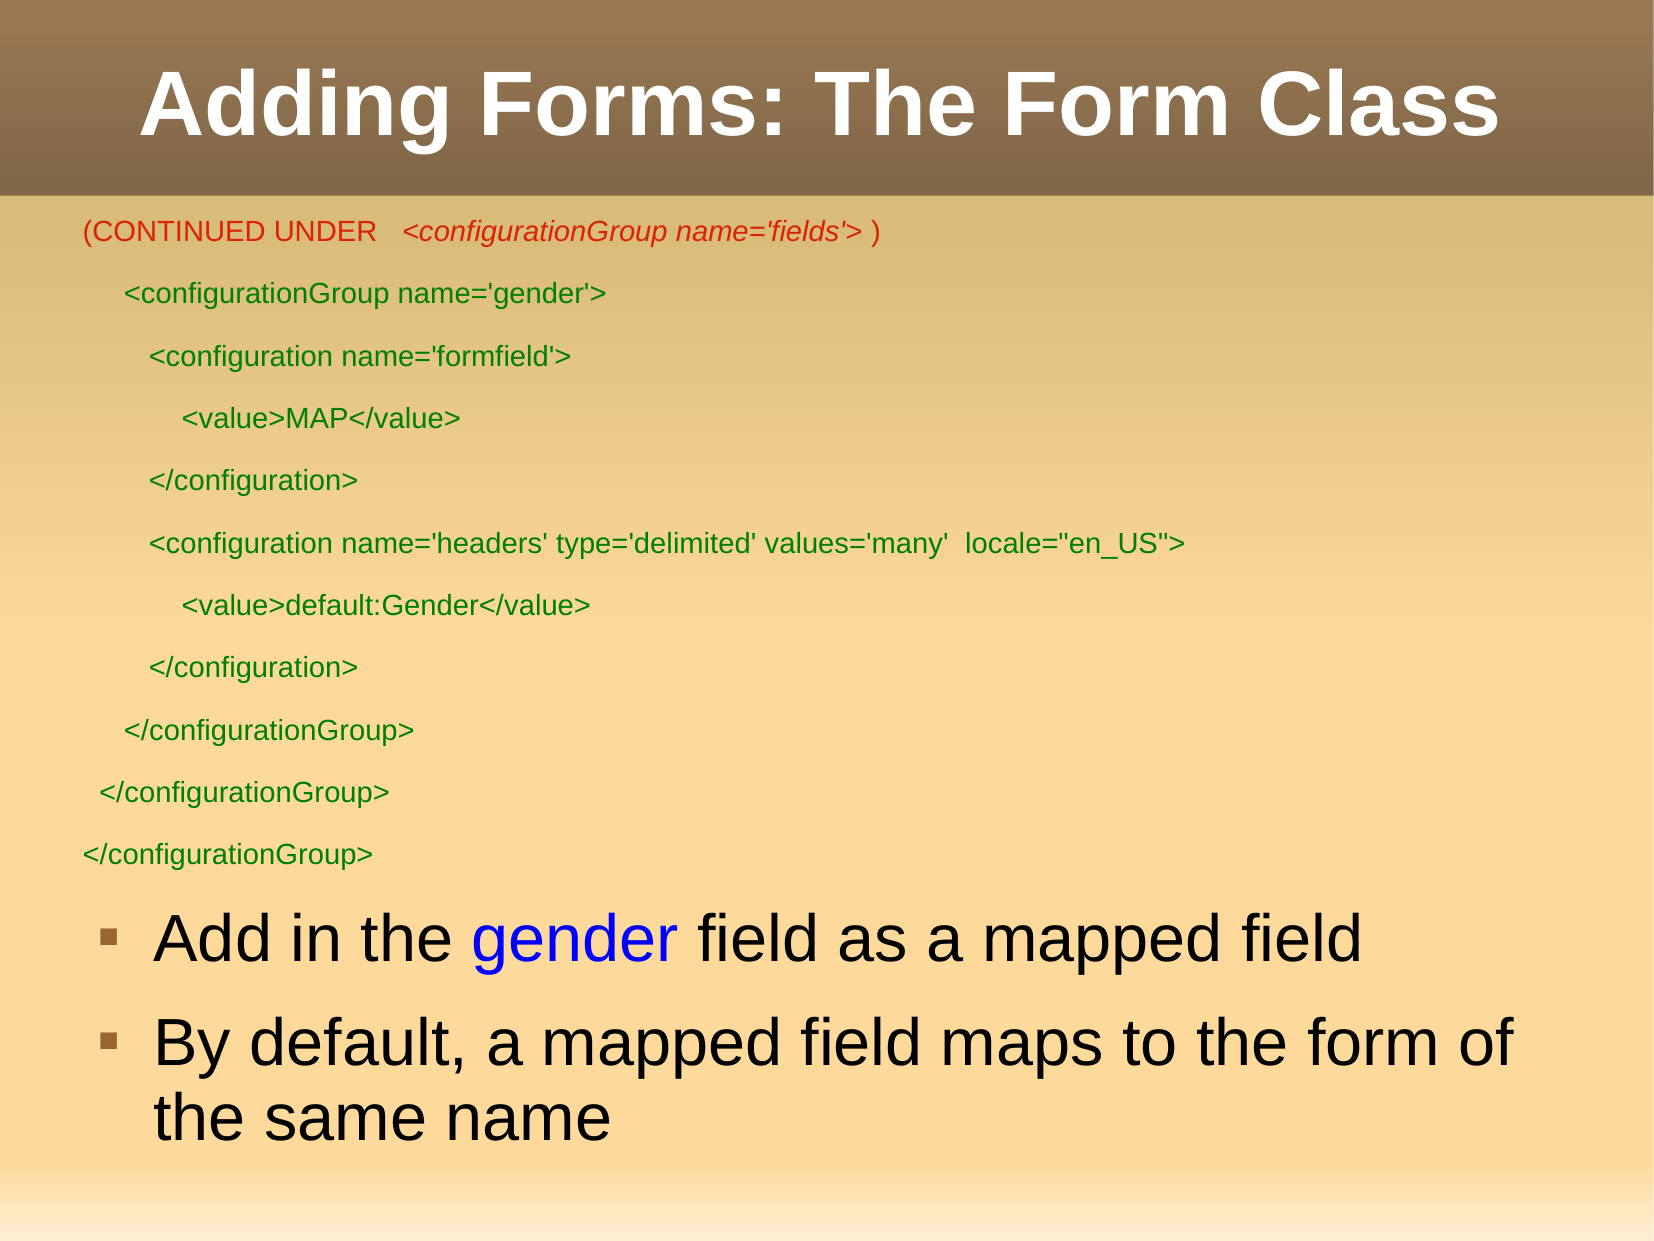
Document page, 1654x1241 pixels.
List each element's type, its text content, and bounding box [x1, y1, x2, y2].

picture [0, 0, 1654, 1241]
title Adding Forms: The Form Class [76, 7, 1565, 200]
list (CONTINUED UNDER <configurationGroup name='fields'> ) <configurationGroup name='gender'> <configuration name='formfield'> <value>MAP</value> </configuration> <configuration name='headers' type='delimited' values='many' locale="en_US"> <value>default:Gender</value> </configuration> </configurationGroup> </configurationGroup> </configurationGroup> Add in the gender field as a mapped field By default, a mapped field maps to the form of the same name [82, 215, 1571, 1155]
